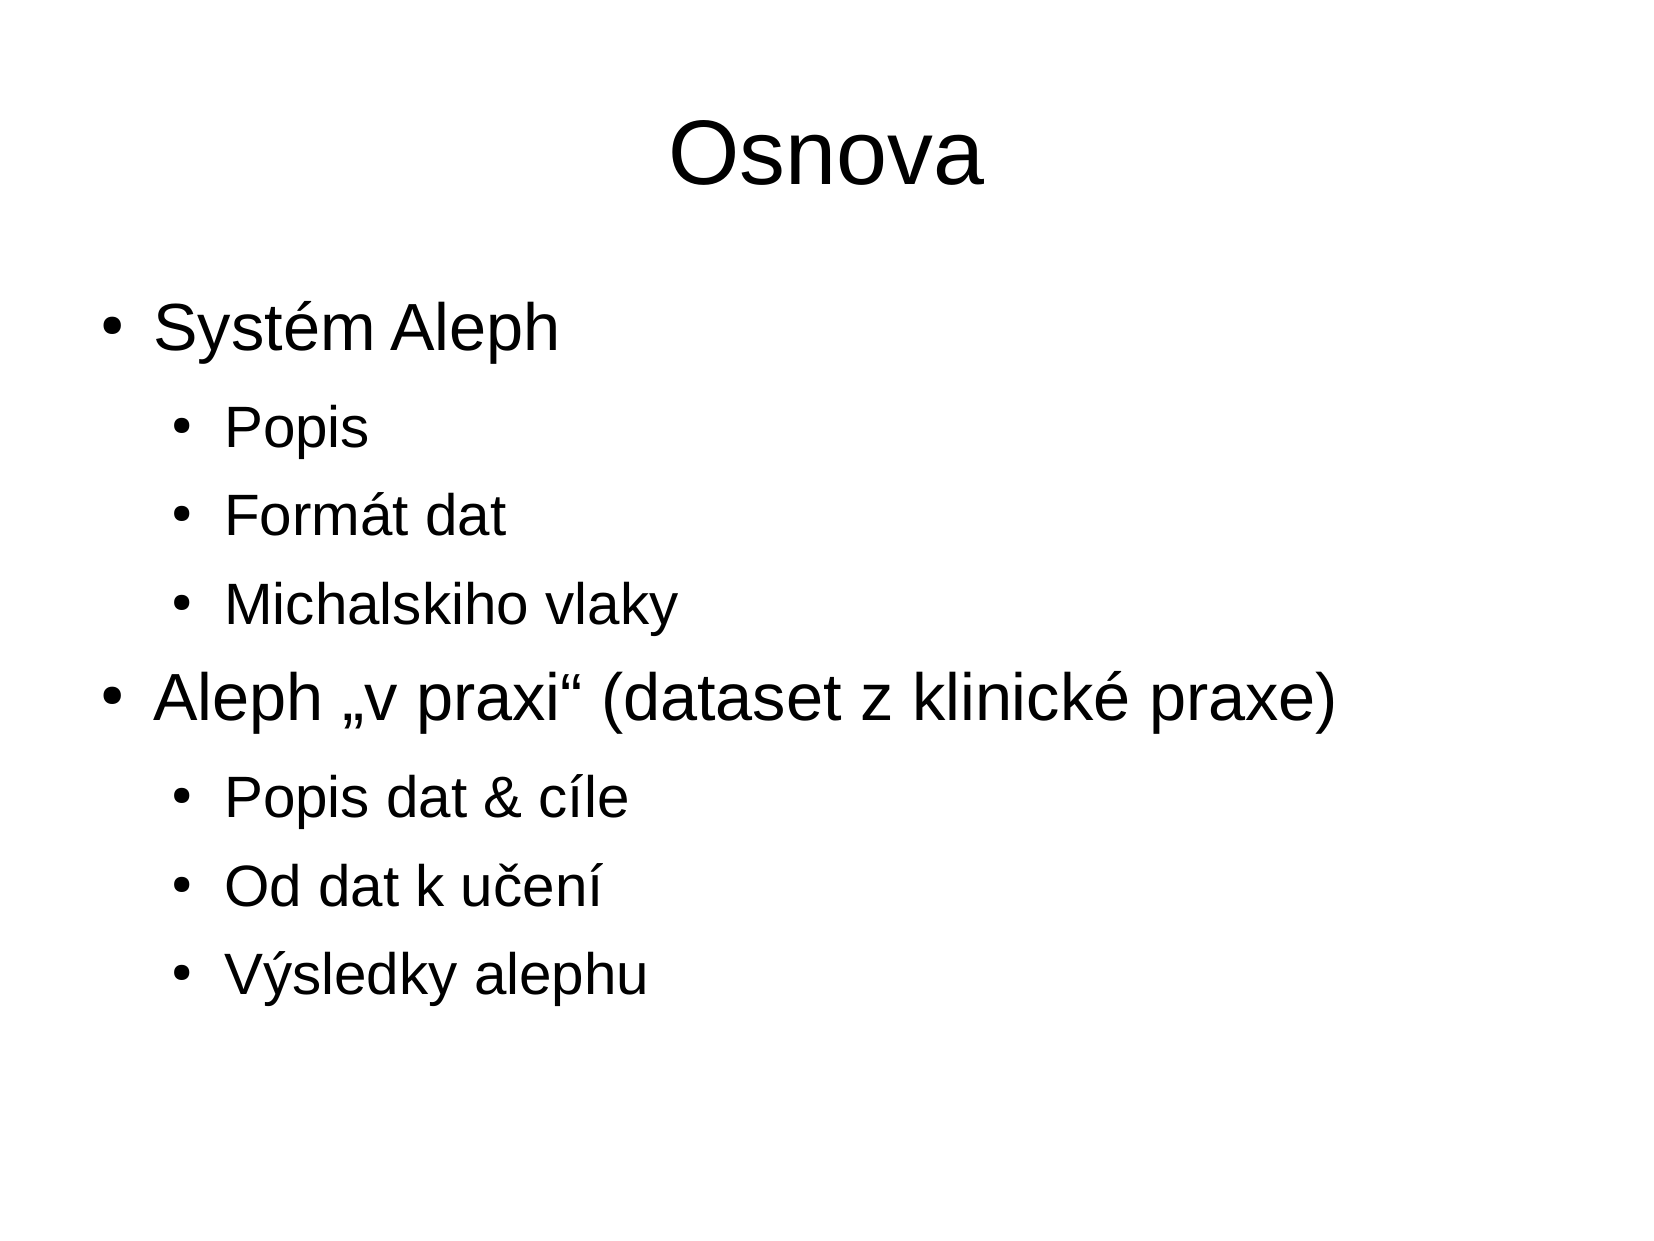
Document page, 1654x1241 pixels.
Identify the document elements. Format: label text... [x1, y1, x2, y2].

title Osnova [82, 56, 1571, 250]
list Systém Aleph Popis Formát dat Michalskiho vlaky Aleph „v praxi“ (dataset z klinické praxe) Popis dat & cíle Od dat k učení Výsledky alephu [82, 290, 1571, 1094]
